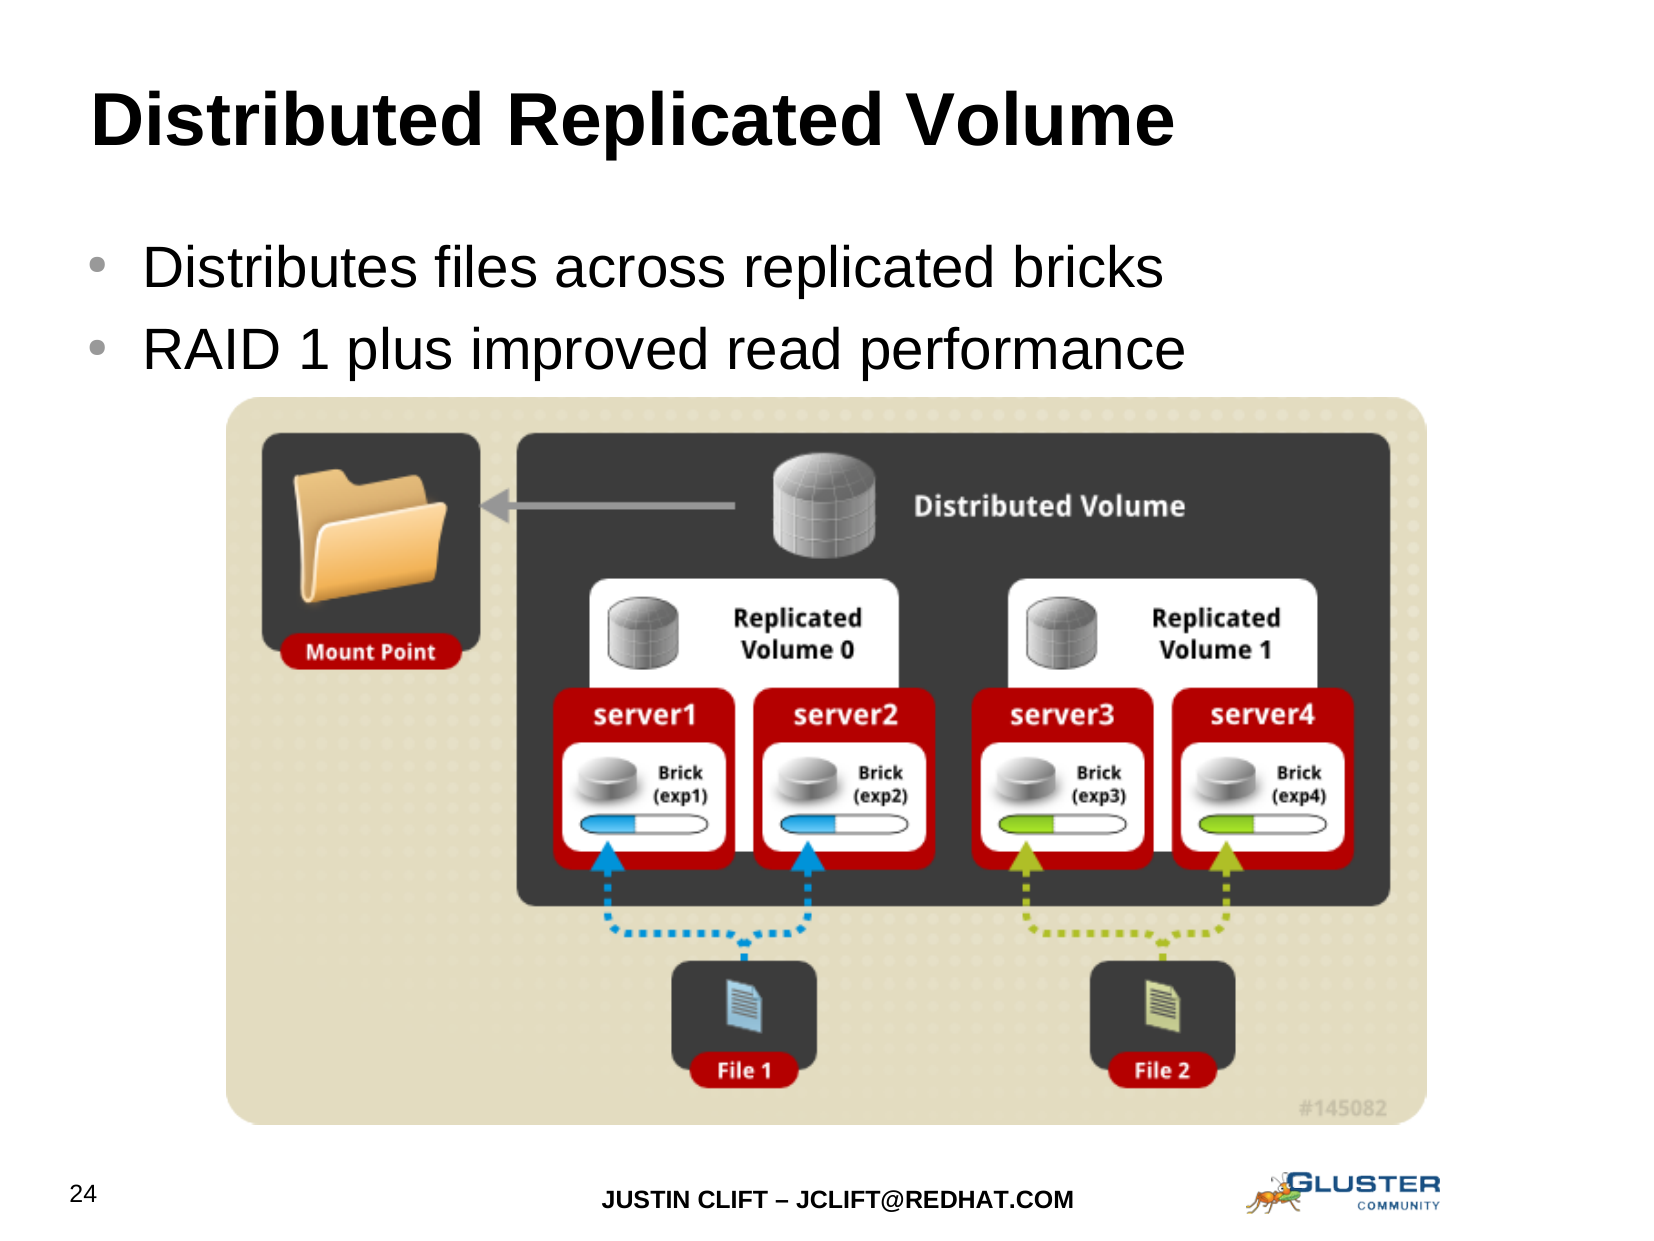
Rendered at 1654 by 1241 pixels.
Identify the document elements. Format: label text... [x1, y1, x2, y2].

title Distributed Replicated Volume [90, 15, 1579, 223]
list Distributes files across replicated bricks RAID 1 plus improved read performance [86, 232, 1576, 1111]
picture [226, 397, 1427, 1126]
picture [1246, 1170, 1440, 1215]
